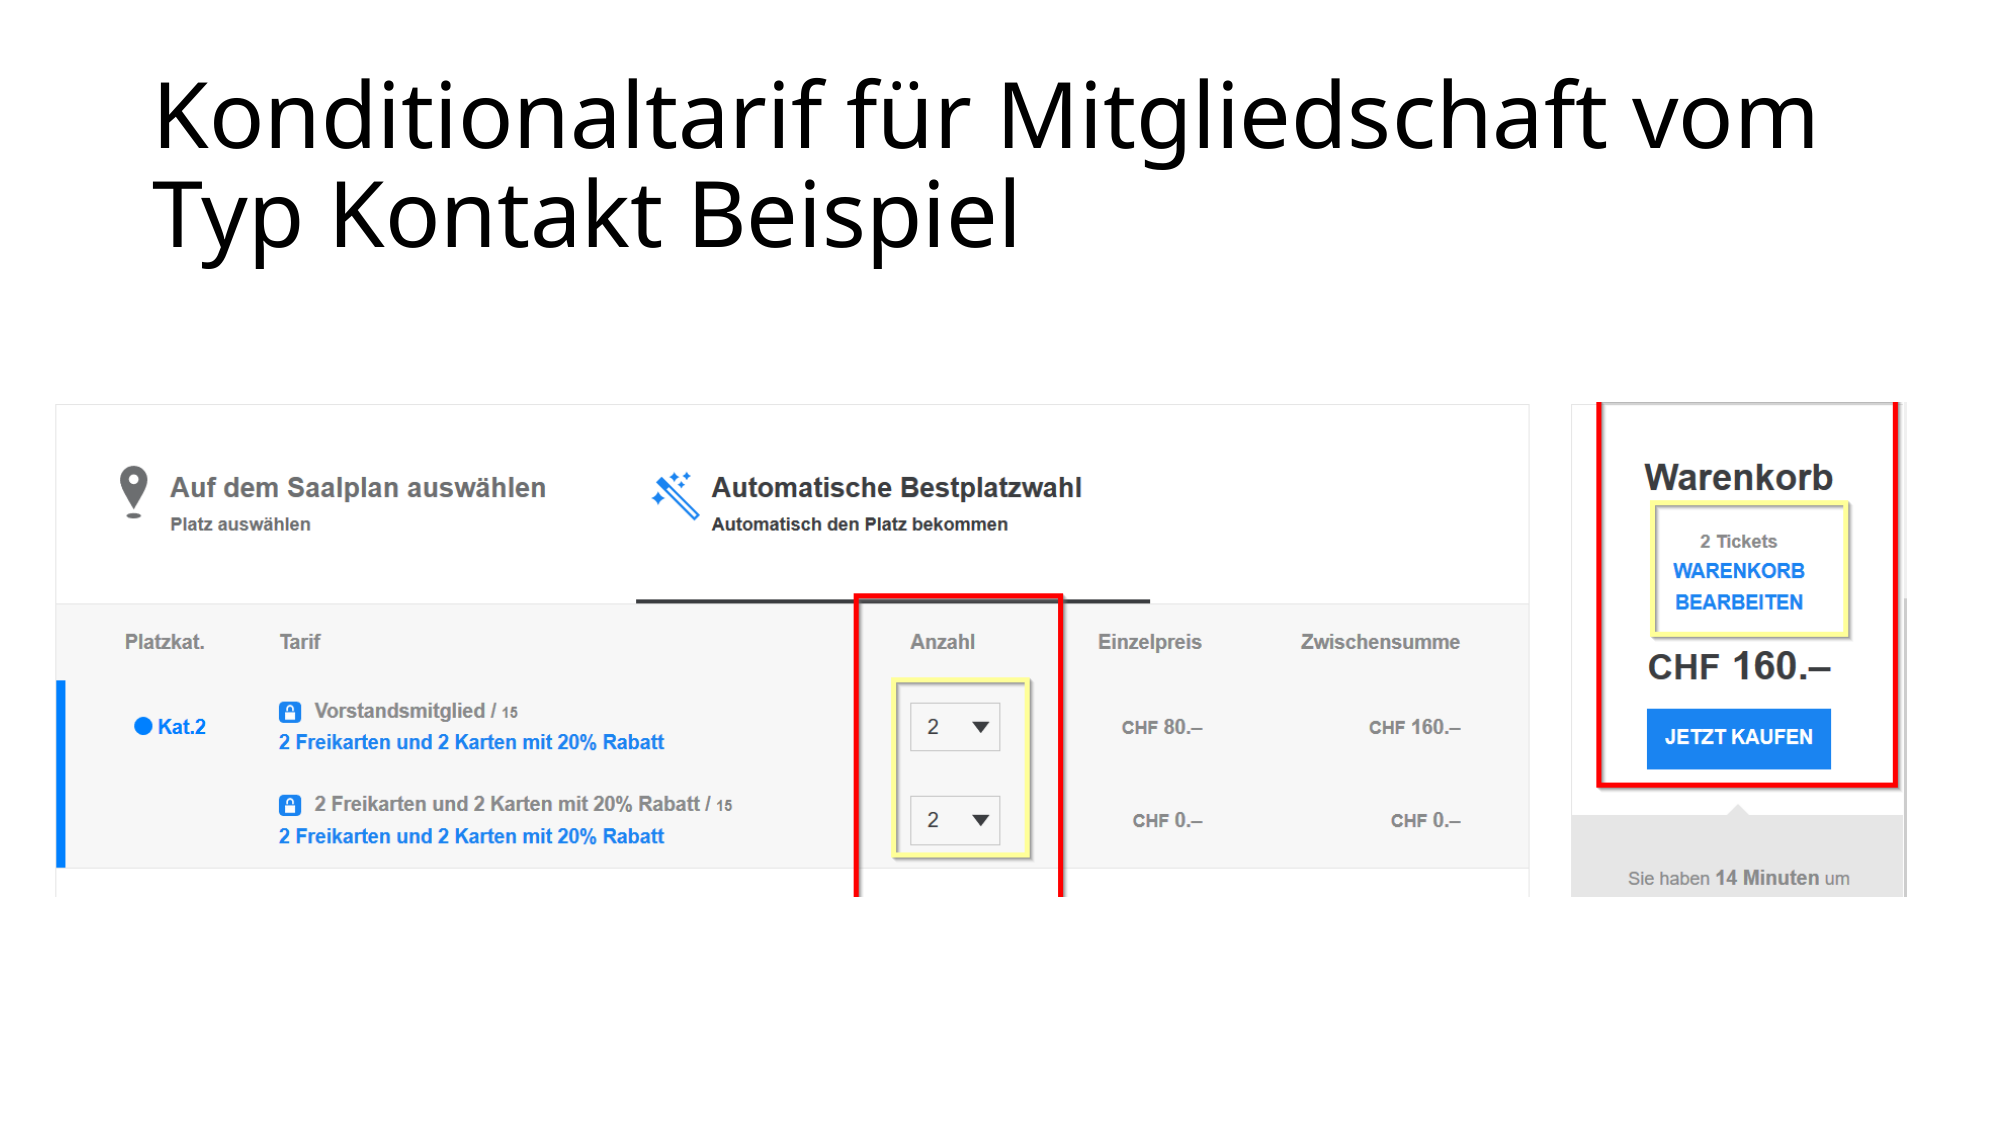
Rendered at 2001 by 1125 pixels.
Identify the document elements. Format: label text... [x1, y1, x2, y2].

picture [28, 402, 1907, 897]
title Konditionaltarif für Mitgliedschaft vom Typ Kontakt Beispiel [137, 59, 1863, 278]
